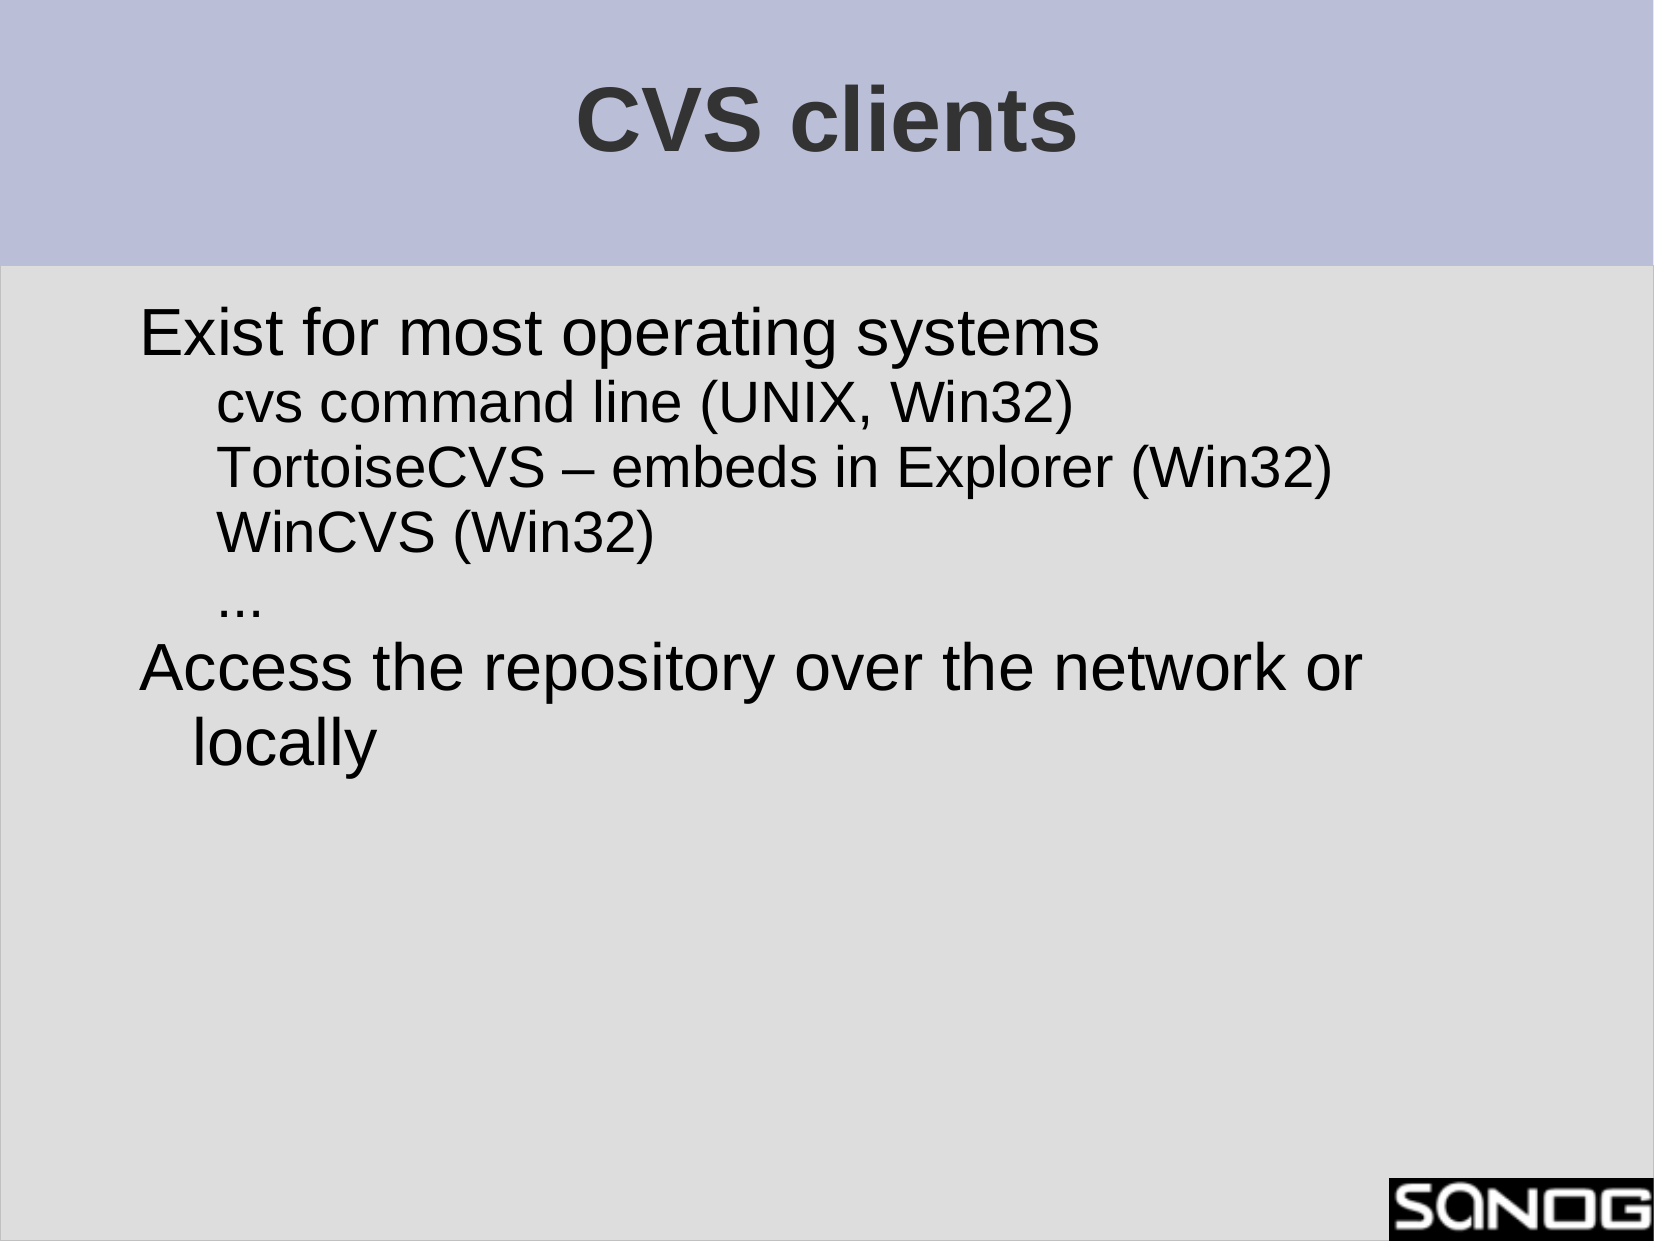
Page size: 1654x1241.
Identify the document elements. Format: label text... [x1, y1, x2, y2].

title CVS clients [121, 2, 1534, 237]
list Exist for most operating systems cvs command line (UNIX, Win32) TortoiseCVS – embeds in Explorer (Win32) WinCVS (Win32) ... Access the repository over the network or locally [121, 295, 1534, 1152]
picture [1389, 1178, 1654, 1241]
